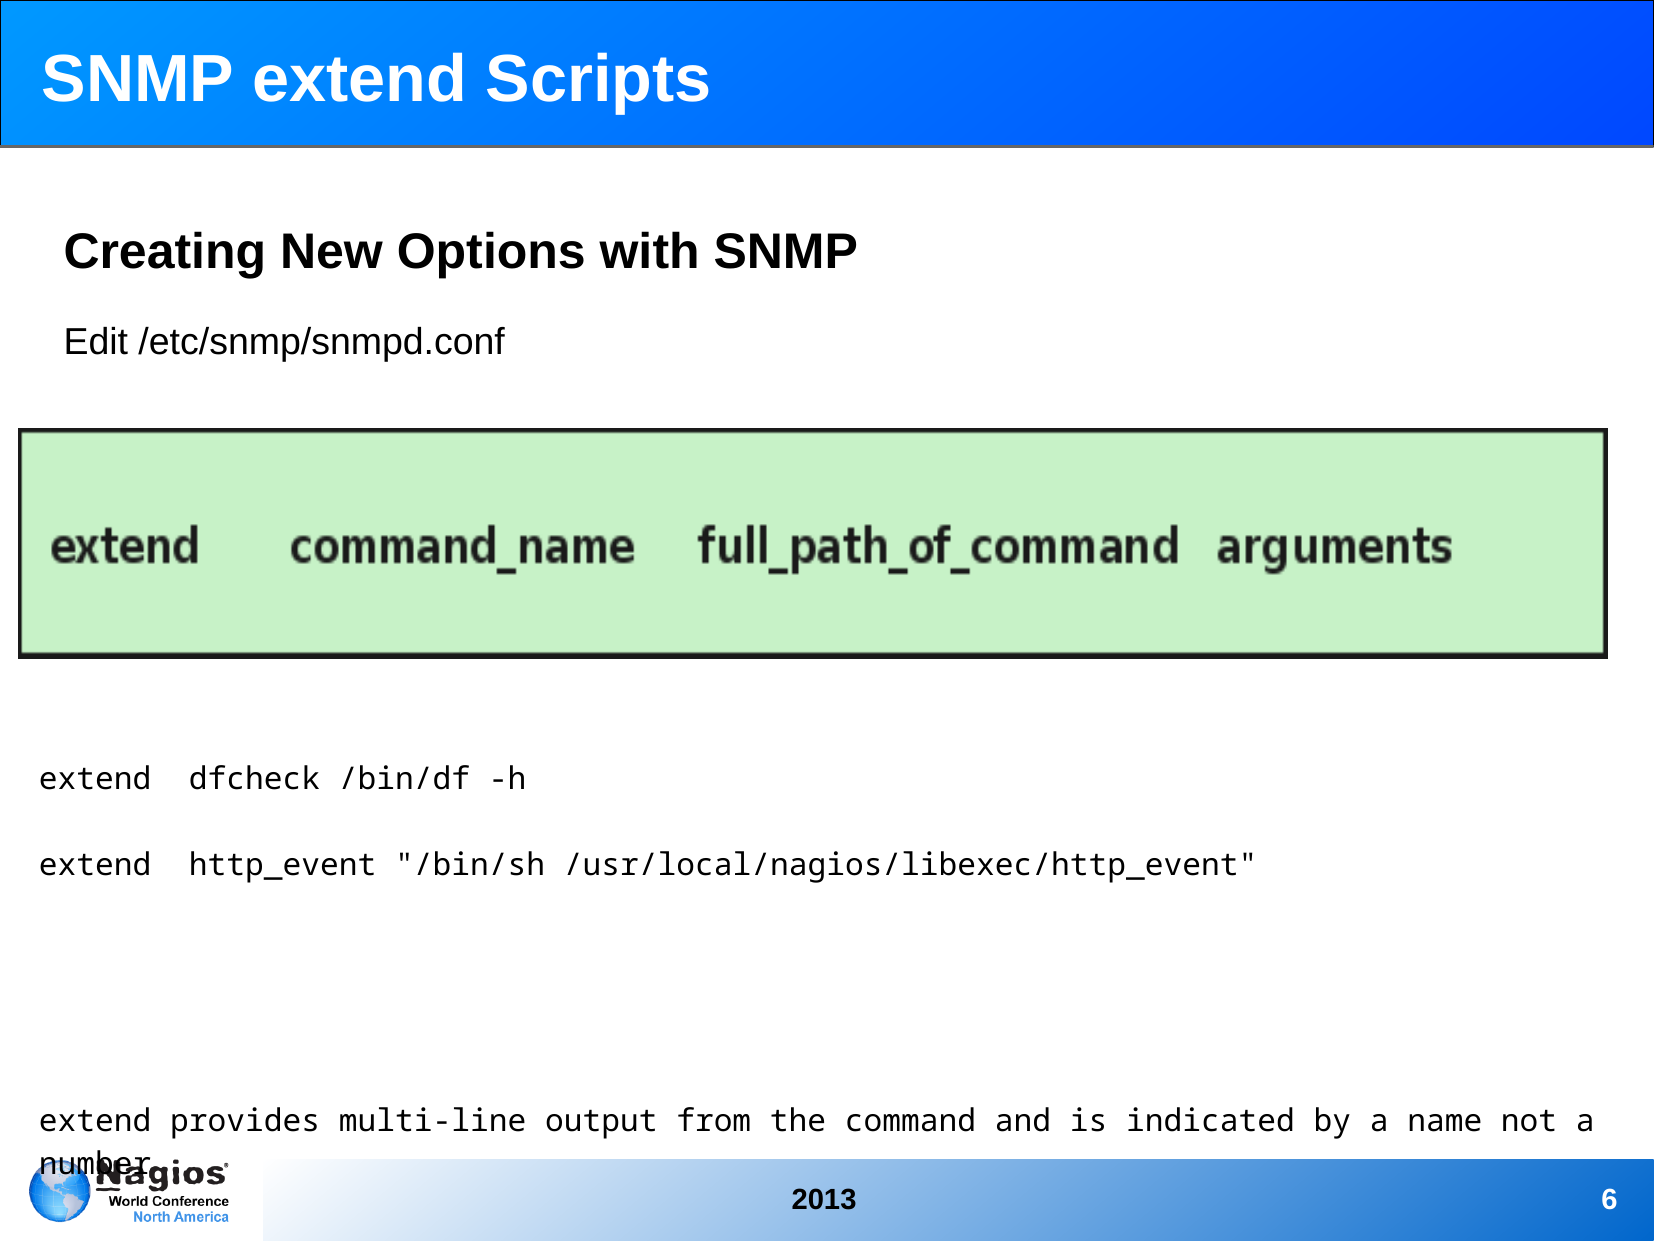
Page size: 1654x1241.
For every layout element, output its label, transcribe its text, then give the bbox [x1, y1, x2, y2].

title SNMP extend Scripts [41, 29, 1638, 127]
picture [29, 1159, 229, 1235]
subtitle extend dfcheck /bin/df -h extend http_event "/bin/sh /usr/local/nagios/libexec/http_event" extend provides multi-line output from the command and is indicated by a name not a number [38, 171, 1654, 1170]
text_box Creating New Options with SNMP Edit /etc/snmp/snmpd.conf [48, 215, 1374, 371]
picture [18, 428, 1608, 659]
